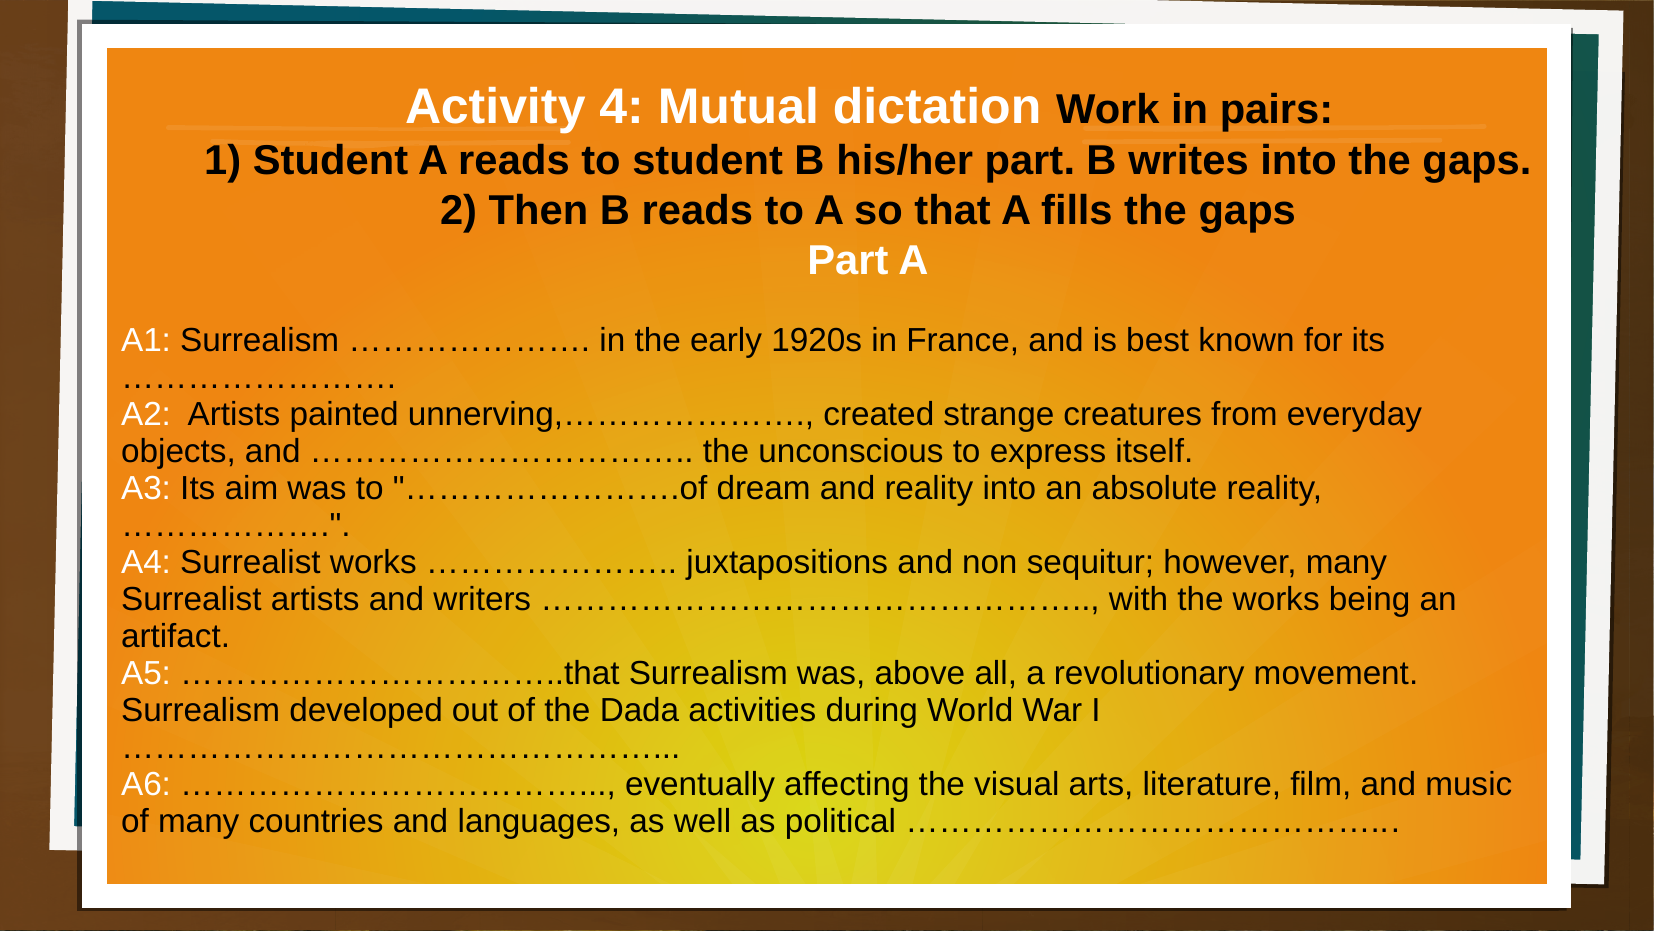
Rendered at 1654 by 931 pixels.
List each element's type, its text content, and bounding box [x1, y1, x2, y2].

title Activity 4: Mutual dictation Work in pairs: 1) Student A reads to student B his/her part. B writes into the gaps. 2) Then B reads to A so that A fills the gaps Part A [165, 0, 1571, 603]
text_box A1: Surrealism …………………. in the early 1920s in France, and is best known for its ……………………. A2: Artists painted unnerving,…………………., created strange creatures from everyday objects, and …………………………….. the unconscious to express itself. A3: Its aim was to "…………………….of dream and reality into an absolute reality, ……………….". A4: Surrealist works ………………….. juxtapositions and non sequitur; however, many Surrealist artists and writers ………………………………………….., with the works being an artifact. A5: ……………………………..that Surrealism was, above all, a revolutionary movement. Surrealism developed out of the Dada activities during World War I …………………………………………... A6: ………………………………..., eventually affecting the visual arts, literature, film, and music of many countries and languages, as well as political ……………………………………... [106, 271, 1536, 900]
